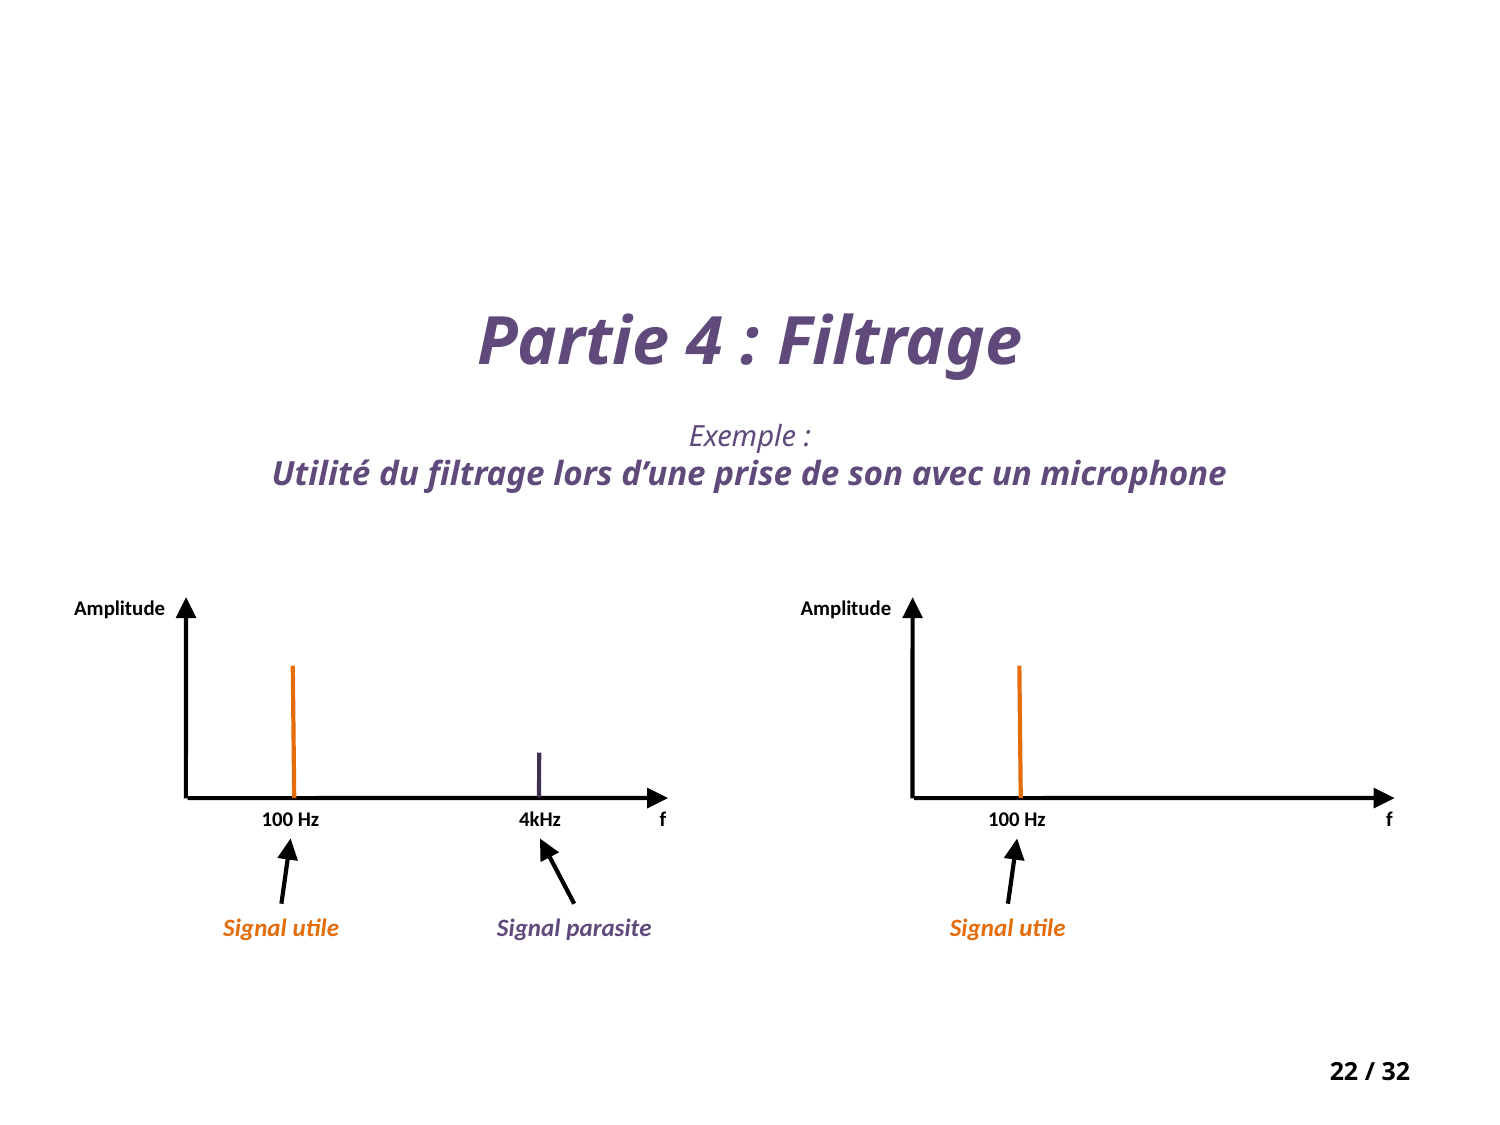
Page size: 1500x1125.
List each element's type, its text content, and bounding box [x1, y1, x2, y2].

text_box Signal utile [175, 903, 387, 949]
text_box 4kHz [504, 798, 576, 839]
text_box Signal parasite [468, 903, 680, 949]
text_box 100 Hz [973, 798, 1061, 839]
slide_number <numéro> / 32 [1074, 1042, 1425, 1103]
text_box 100 Hz [246, 798, 335, 839]
title Partie 4 : Filtrage Exemple : Utilité du filtrage lors d’une prise de son avec un microphone [112, 199, 1388, 591]
text_box Signal utile [902, 903, 1114, 949]
text_box Amplitude [59, 587, 181, 628]
text_box f [1371, 798, 1408, 839]
text_box f [644, 798, 681, 839]
text_box Amplitude [785, 587, 907, 628]
